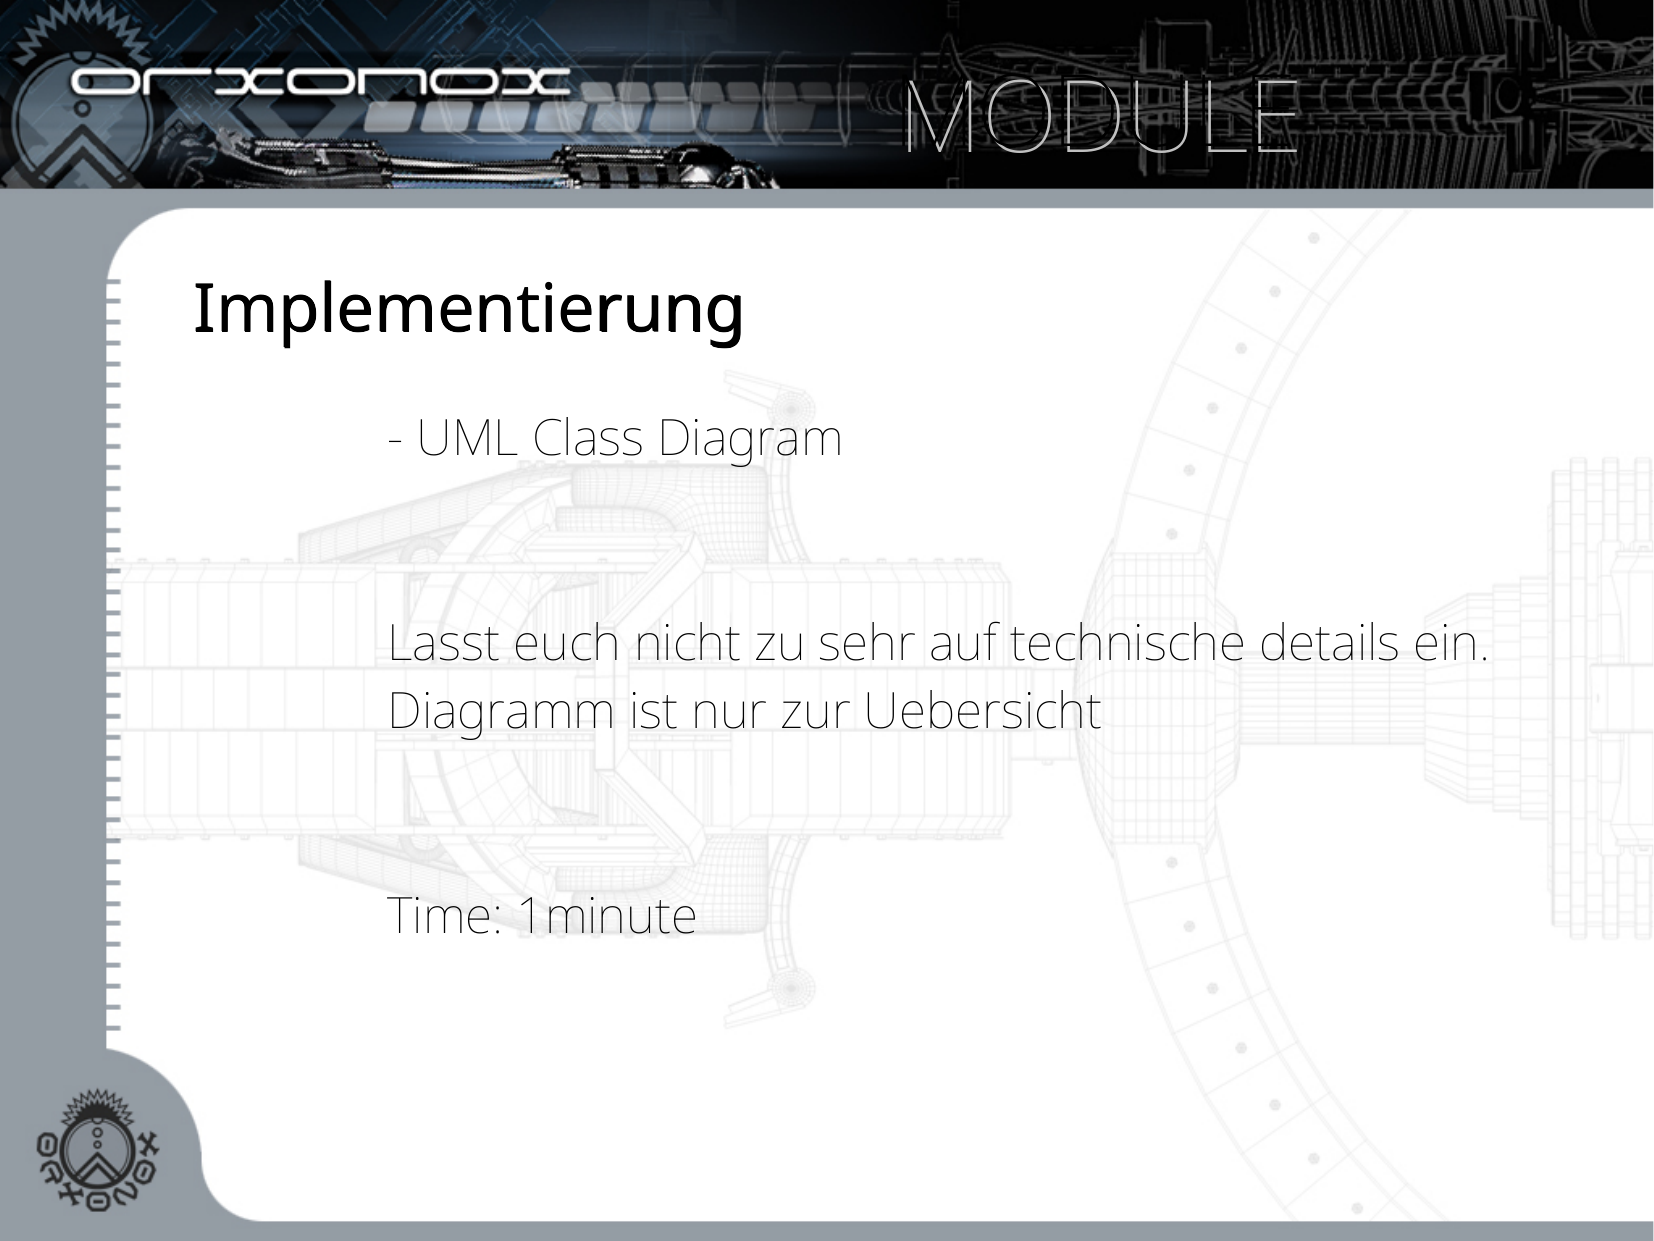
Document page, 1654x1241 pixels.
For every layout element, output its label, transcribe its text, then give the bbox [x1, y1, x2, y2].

text_box MODULE [842, 32, 1483, 156]
text_box Implementierung [193, 260, 1501, 288]
text_box - UML Class Diagram Lasst euch nicht zu sehr auf technische details ein. Diagramm ist nur zur Uebersicht Time: 1minute [337, 394, 1613, 896]
picture [0, 0, 1654, 1241]
